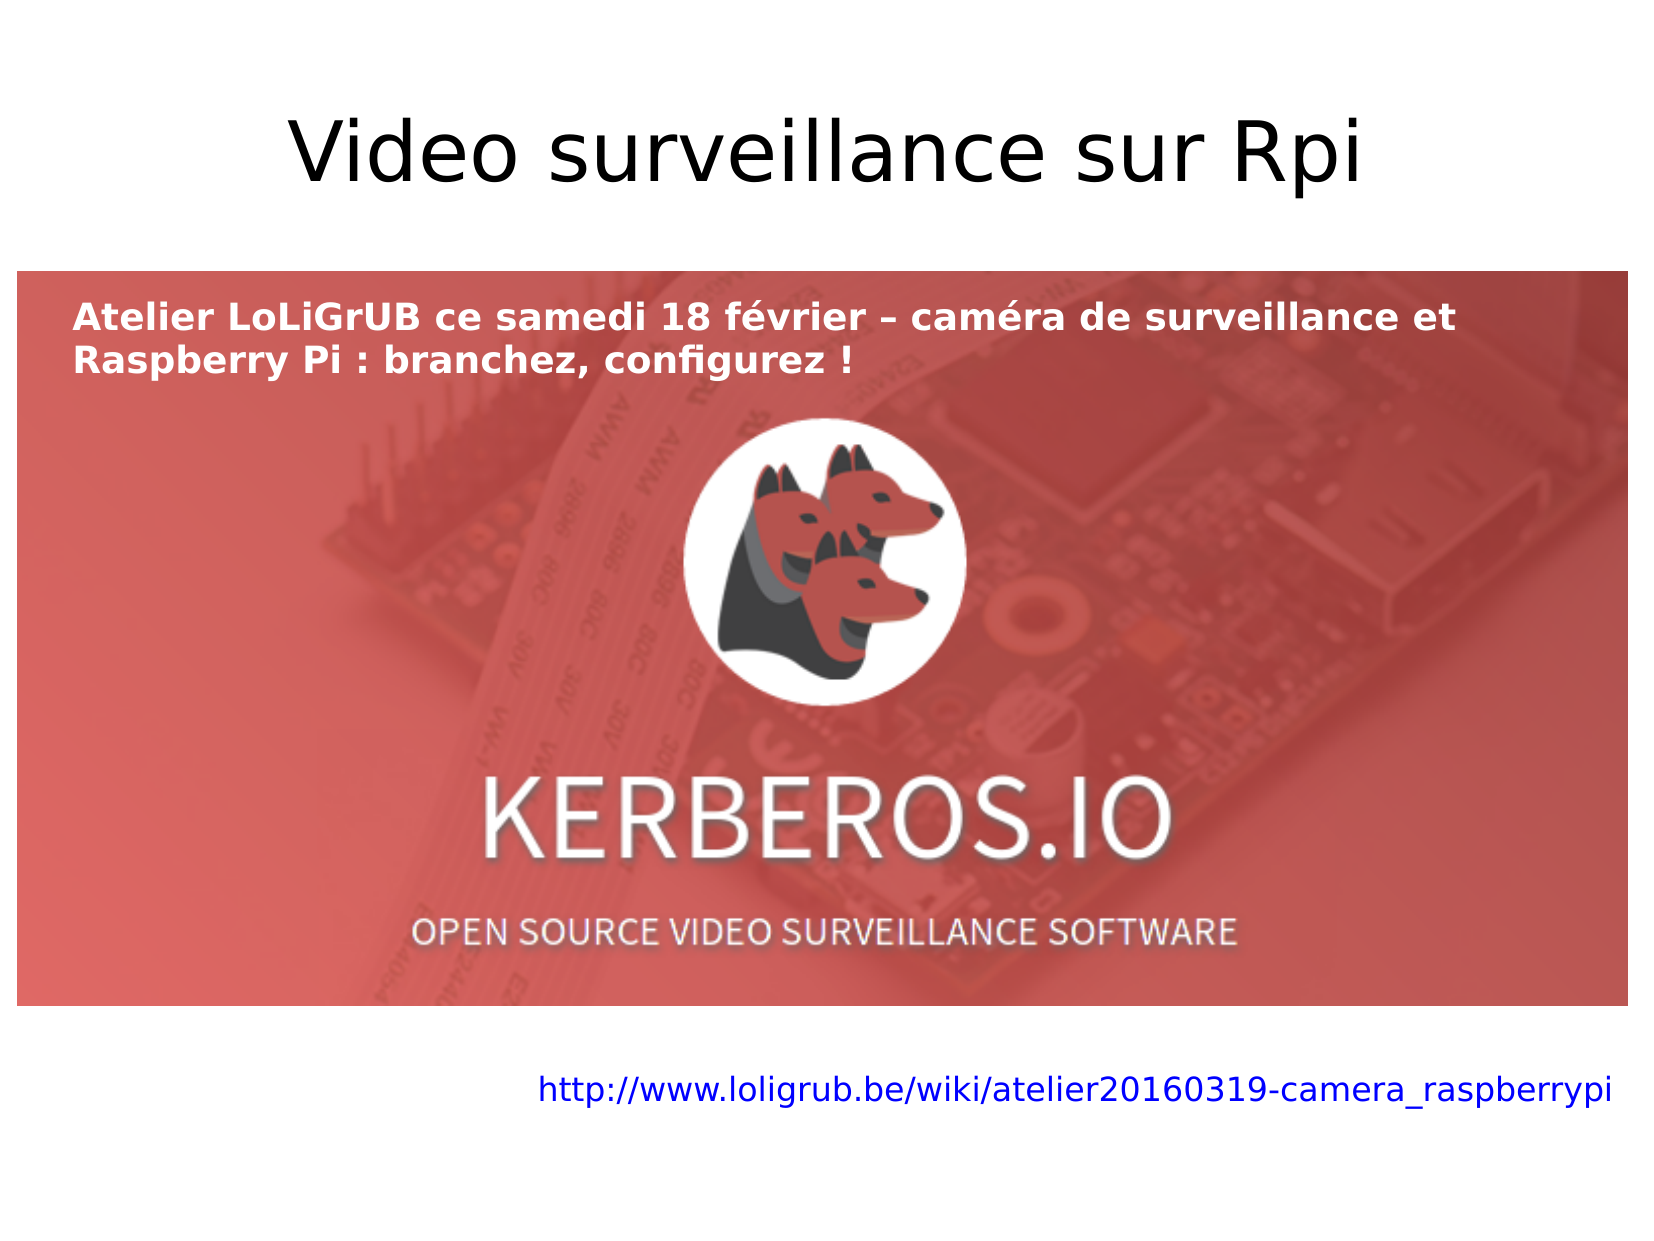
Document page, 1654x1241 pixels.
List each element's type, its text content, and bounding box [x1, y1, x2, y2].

text_box Atelier LoLiGrUB ce samedi 18 février – caméra de surveillance et Raspberry Pi : branchez, configurez ! [57, 287, 1595, 390]
text_box http://www.loligrub.be/wiki/atelier20160319-camera_raspberrypi [522, 1062, 1630, 1117]
picture [17, 271, 1628, 1006]
title Video surveillance sur Rpi [82, 49, 1571, 257]
